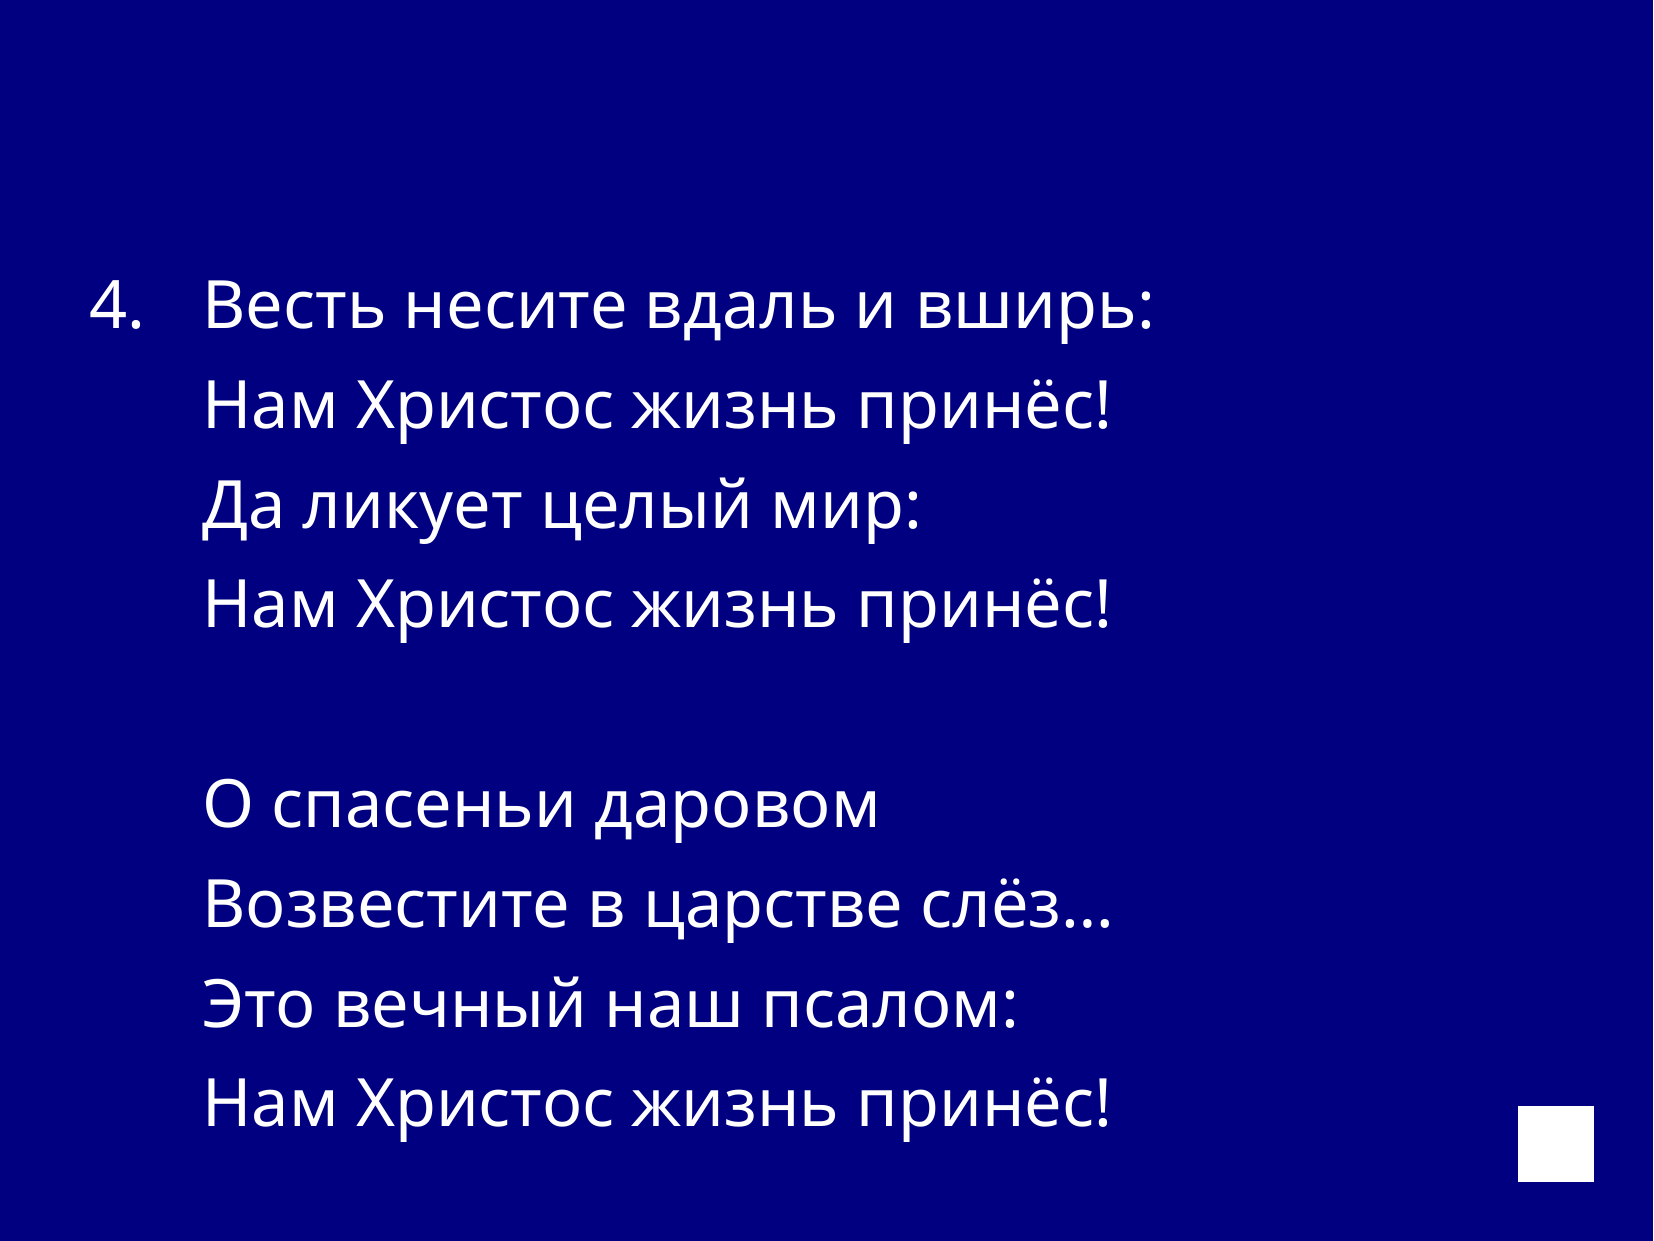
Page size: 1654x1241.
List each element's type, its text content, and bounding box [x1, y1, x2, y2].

text_box [1518, 1106, 1594, 1182]
text_box 4. Весть несите вдаль и вширь: Нам Христос жизнь принёс! Да ликует целый мир: Нам Христос жизнь принёс! О спасеньи даровом Возвестите в царстве слёз… Это вечный наш псалом: Нам Христос жизнь принёс! [75, 150, 1576, 1163]
